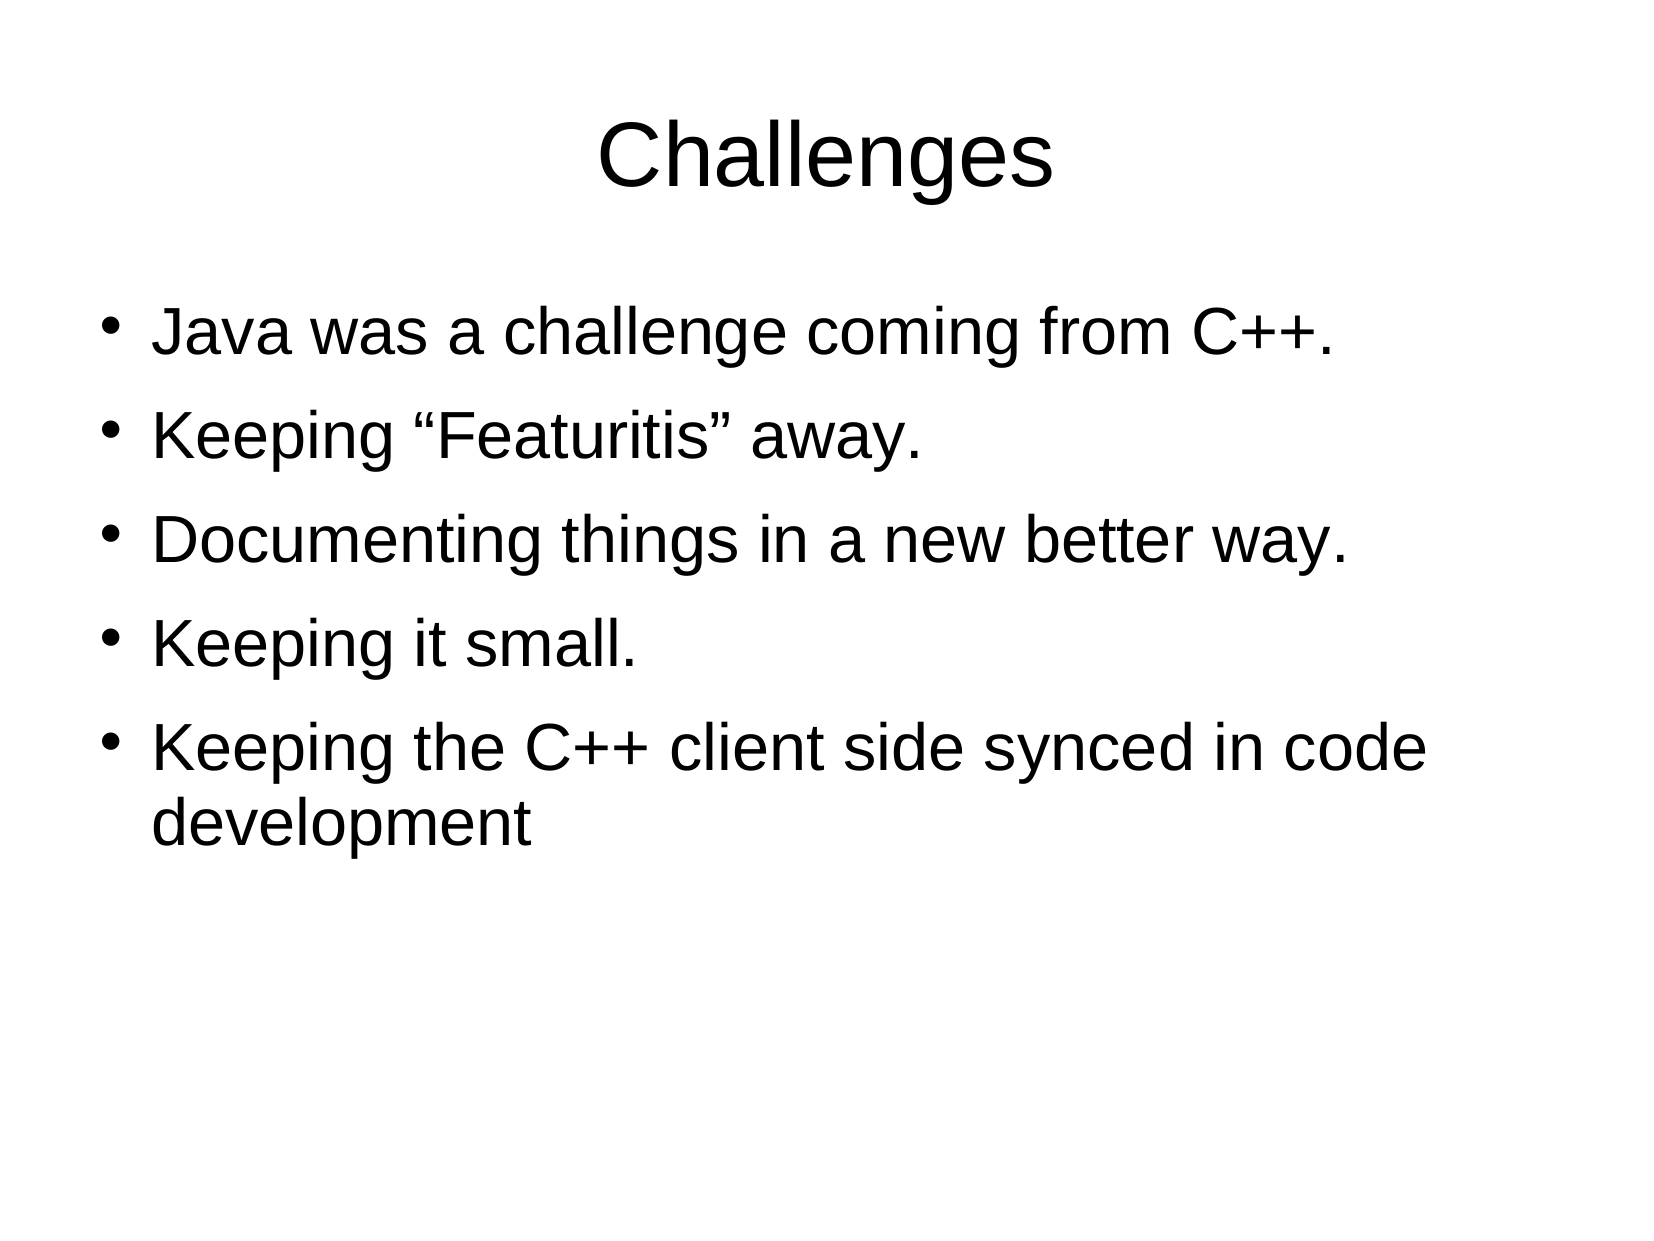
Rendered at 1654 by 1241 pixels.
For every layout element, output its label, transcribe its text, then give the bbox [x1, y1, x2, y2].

title Challenges [82, 49, 1571, 257]
list Java was a challenge coming from C++. Keeping “Featuritis” away. Documenting things in a new better way. Keeping it small. Keeping the C++ client side synced in code development [82, 290, 1571, 1109]
